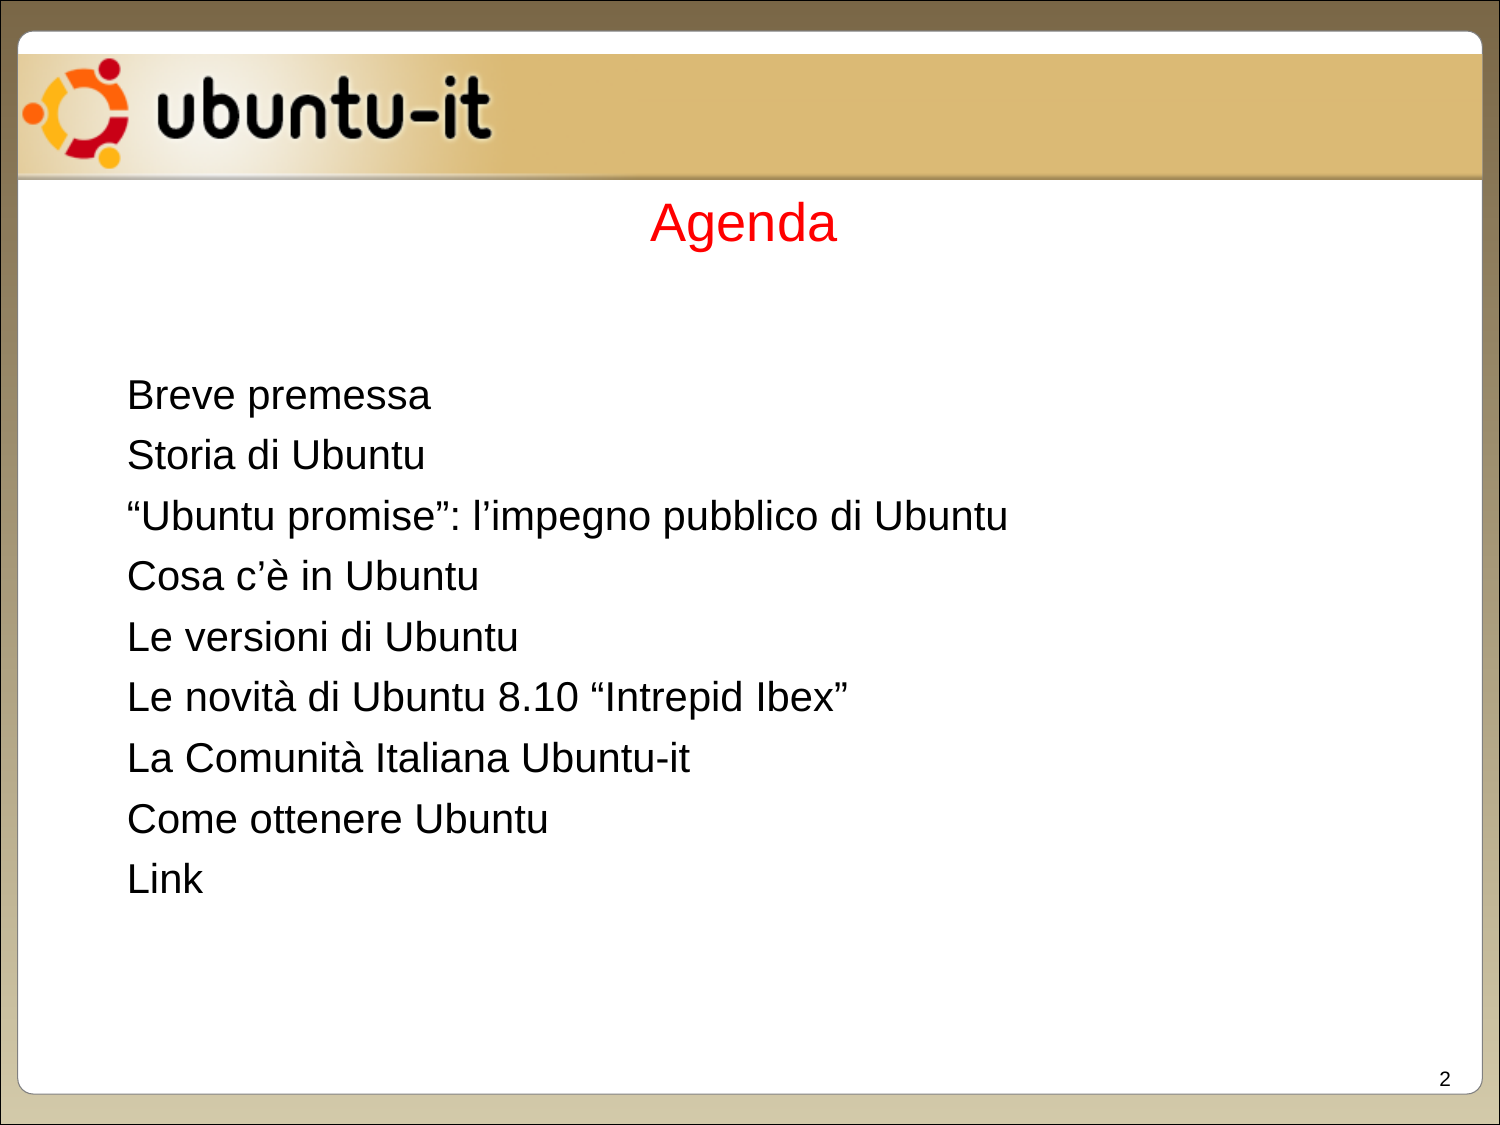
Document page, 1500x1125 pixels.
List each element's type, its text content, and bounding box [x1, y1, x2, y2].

picture [18, 54, 1483, 180]
title Agenda [17, 178, 1471, 262]
list Breve premessa Storia di Ubuntu “Ubuntu promise”: l’impegno pubblico di Ubuntu Cosa c’è in Ubuntu Le versioni di Ubuntu Le novità di Ubuntu 8.10 “Intrepid Ibex” La Comunità Italiana Ubuntu-it Come ottenere Ubuntu Link [112, 360, 1441, 1036]
